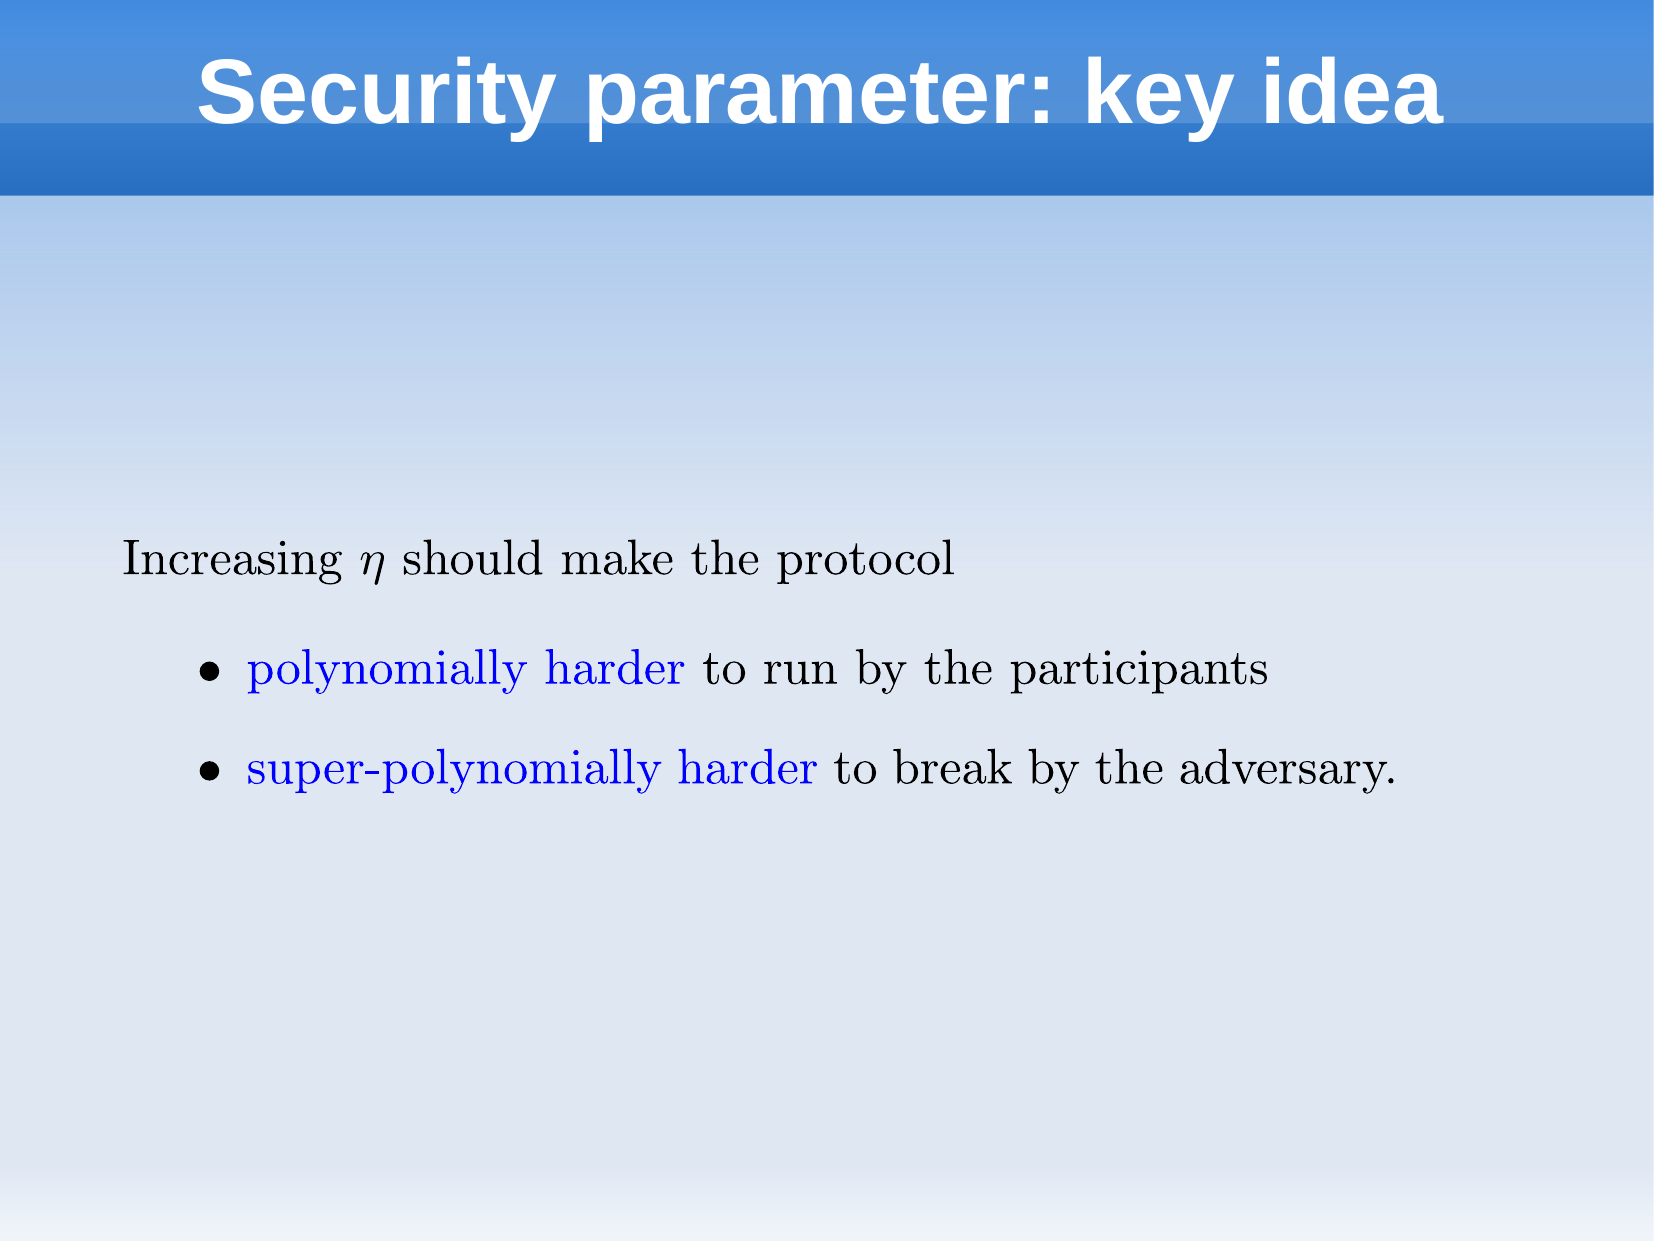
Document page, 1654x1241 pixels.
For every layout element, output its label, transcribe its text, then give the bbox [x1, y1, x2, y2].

text_box [122, 539, 1398, 794]
picture [0, 0, 1654, 1241]
title Security parameter: key idea [76, 0, 1565, 188]
